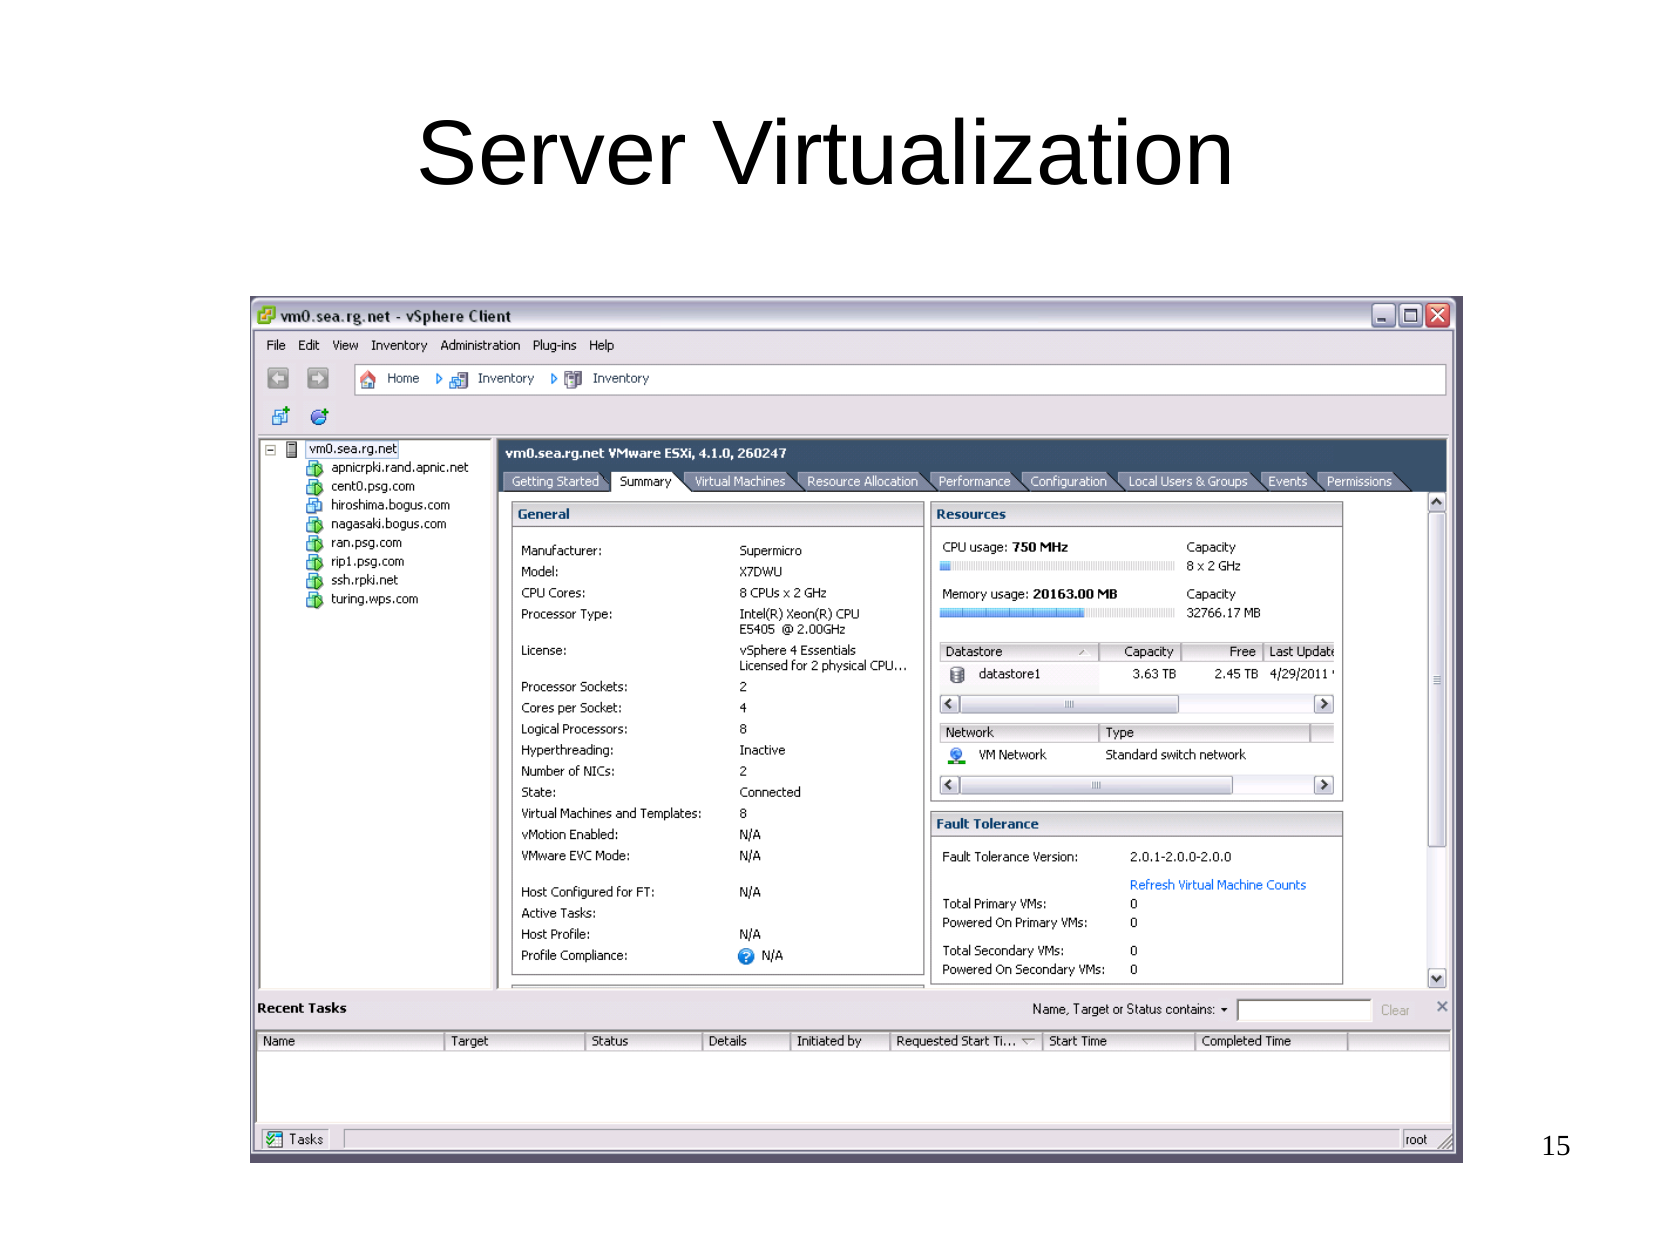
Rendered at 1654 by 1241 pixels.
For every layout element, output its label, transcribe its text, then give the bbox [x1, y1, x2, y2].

picture [250, 296, 1463, 1163]
title Server Virtualization [82, 49, 1571, 257]
